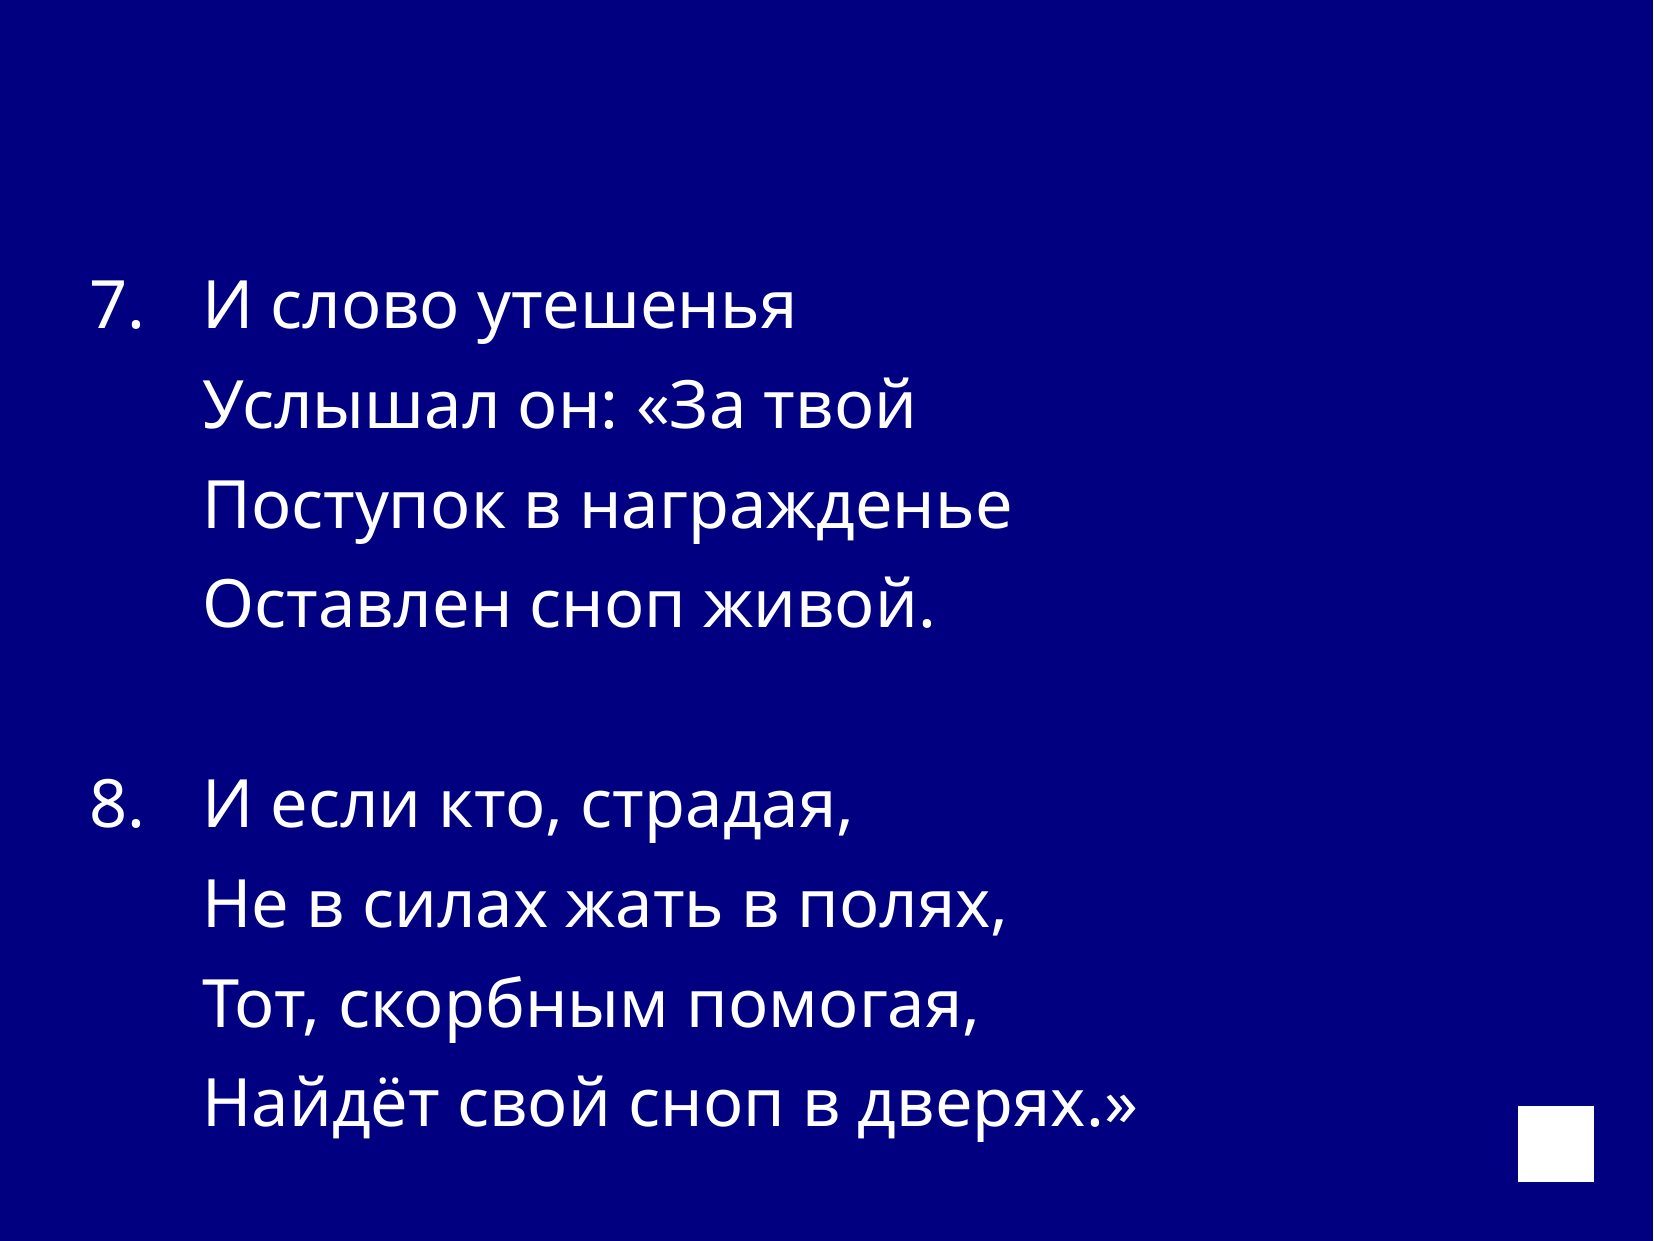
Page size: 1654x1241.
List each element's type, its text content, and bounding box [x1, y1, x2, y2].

text_box [1518, 1106, 1594, 1182]
text_box 7. И слово утешенья Услышал он: «За твой Поступок в награжденье Оставлен сноп живой. 8. И если кто, страдая, Не в силах жать в полях, Тот, скорбным помогая, Найдёт свой сноп в дверях.» [75, 150, 1576, 1163]
